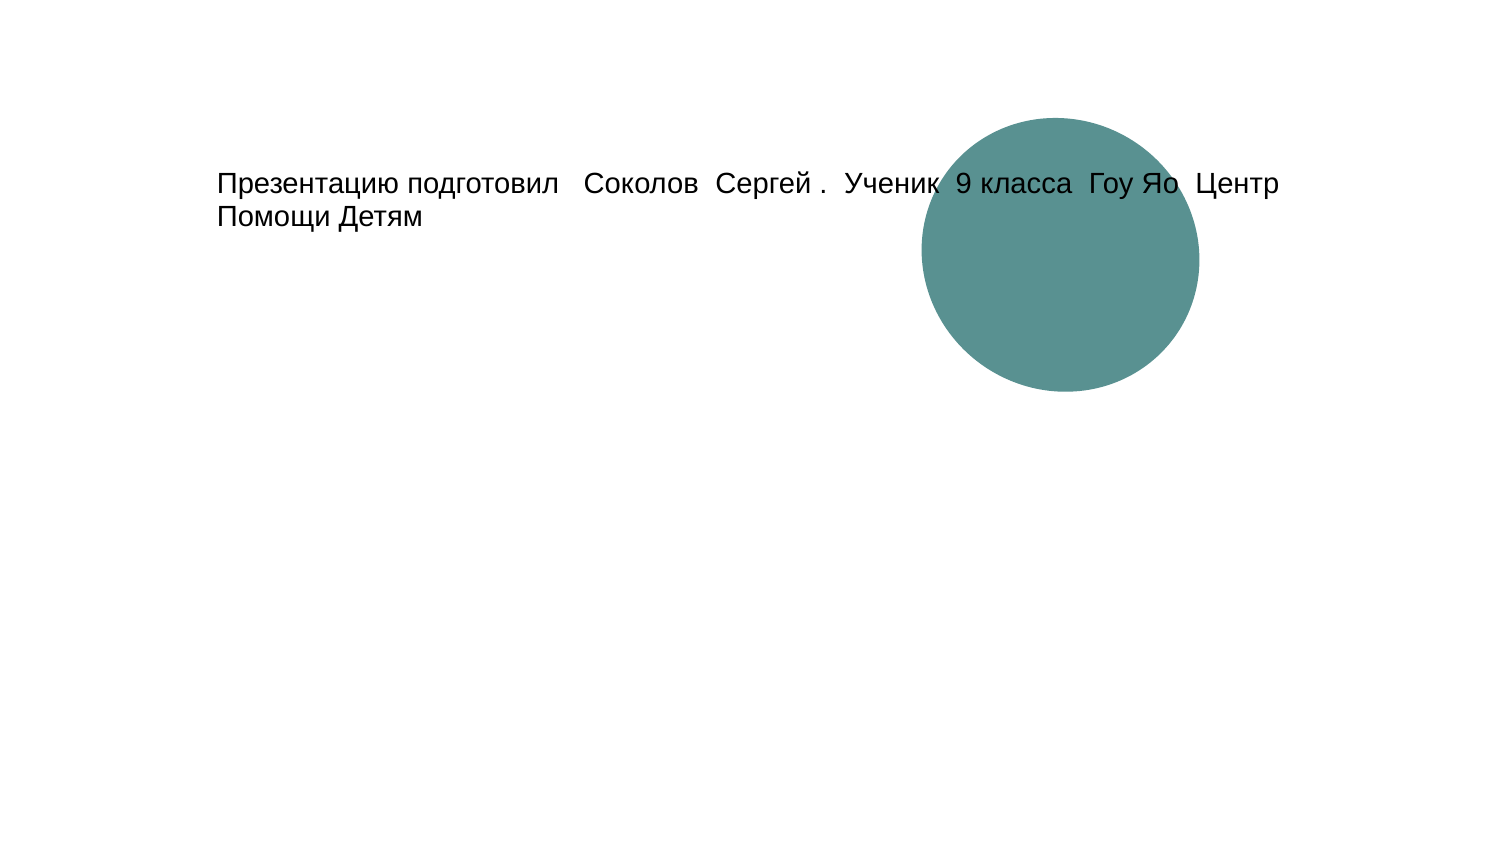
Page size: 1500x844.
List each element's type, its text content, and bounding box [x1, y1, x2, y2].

title Презентацию подготовил Соколов Сергей . Ученик 9 класса Гоу Яо Центр Помощи Детям [216, 118, 1371, 282]
